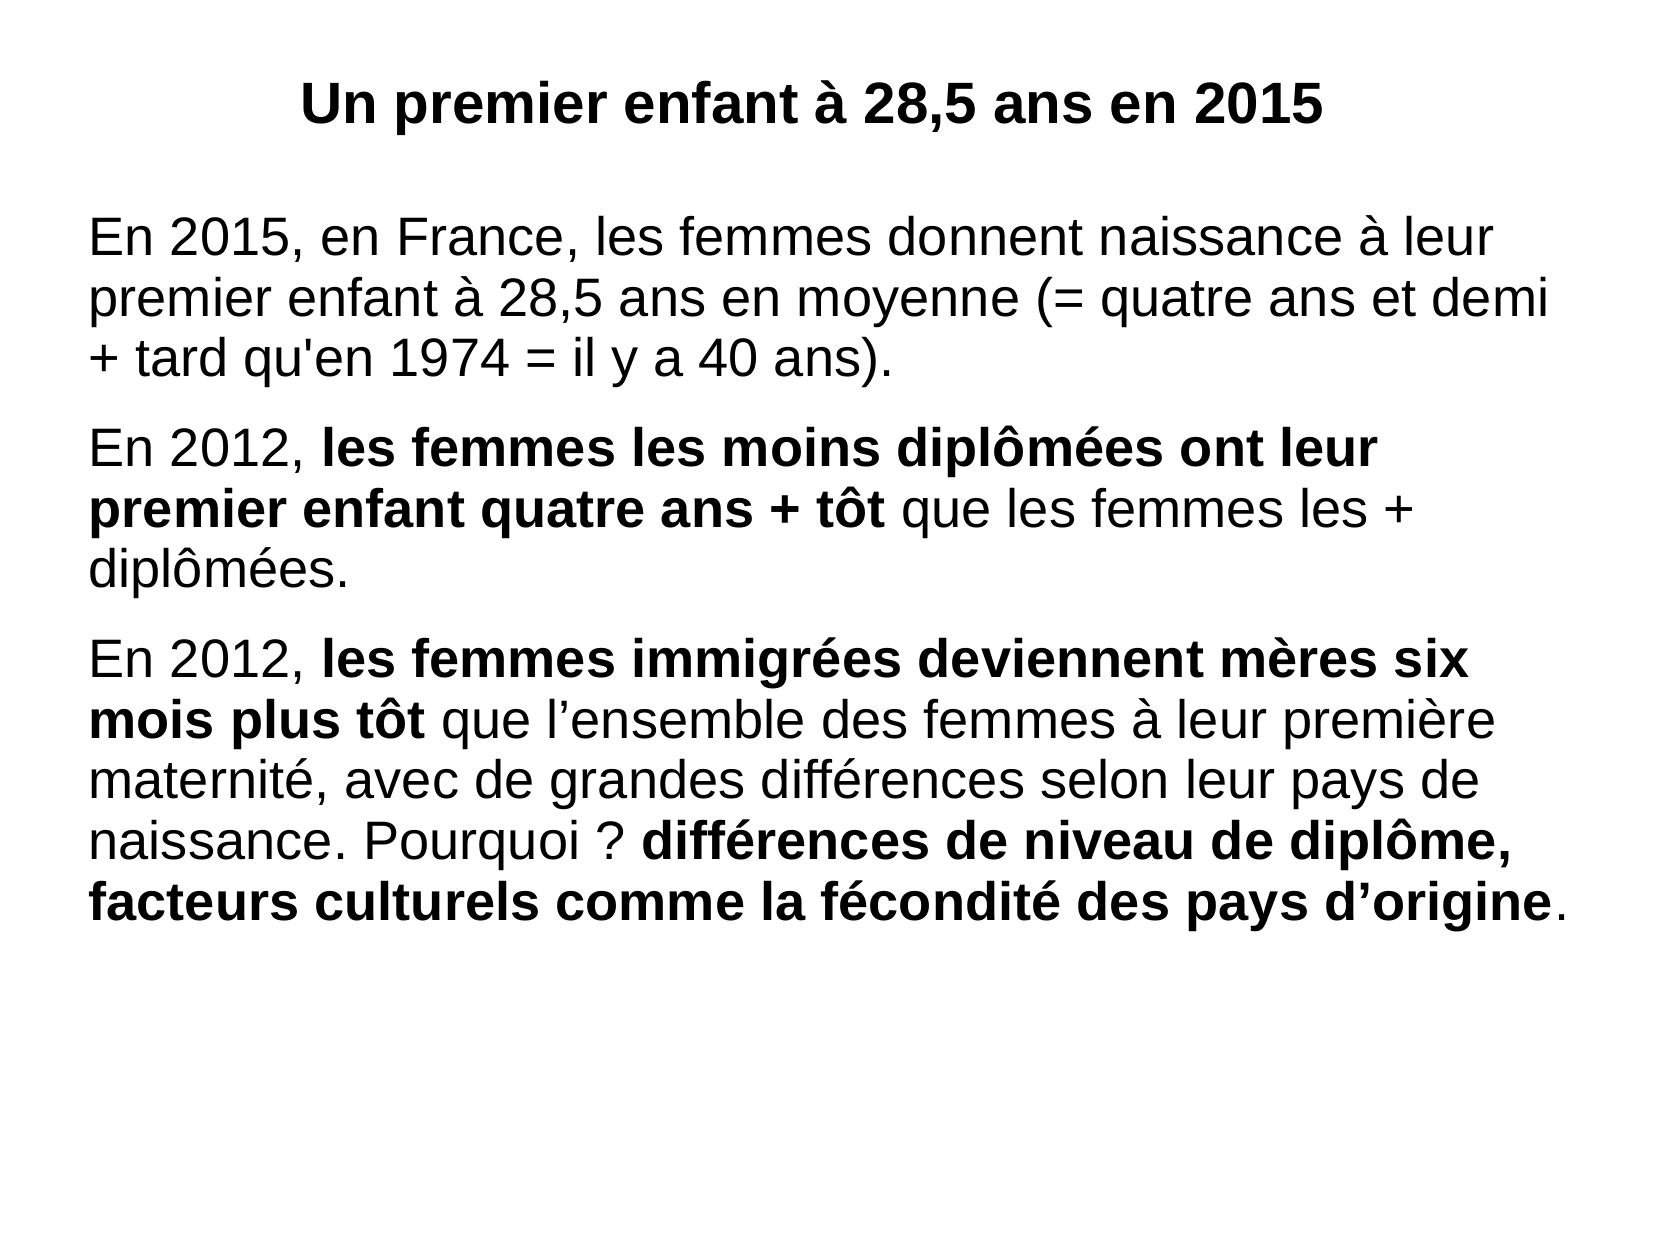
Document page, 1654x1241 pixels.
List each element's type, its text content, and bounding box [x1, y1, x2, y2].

title Un premier enfant à 28,5 ans en 2015 [76, 0, 1565, 208]
list En 2015, en France, les femmes donnent naissance à leur premier enfant à 28,5 ans en moyenne (= quatre ans et demi + tard qu'en 1974 = il y a 40 ans). En 2012, les femmes les moins diplômées ont leur premier enfant quatre ans + tôt que les femmes les + diplômées. En 2012, les femmes immigrées deviennent mères six mois plus tôt que l’ensemble des femmes à leur première maternité, avec de grandes différences selon leur pays de naissance. Pourquoi ? différences de niveau de diplôme, facteurs culturels comme la fécondité des pays d’origine. [88, 206, 1577, 1211]
